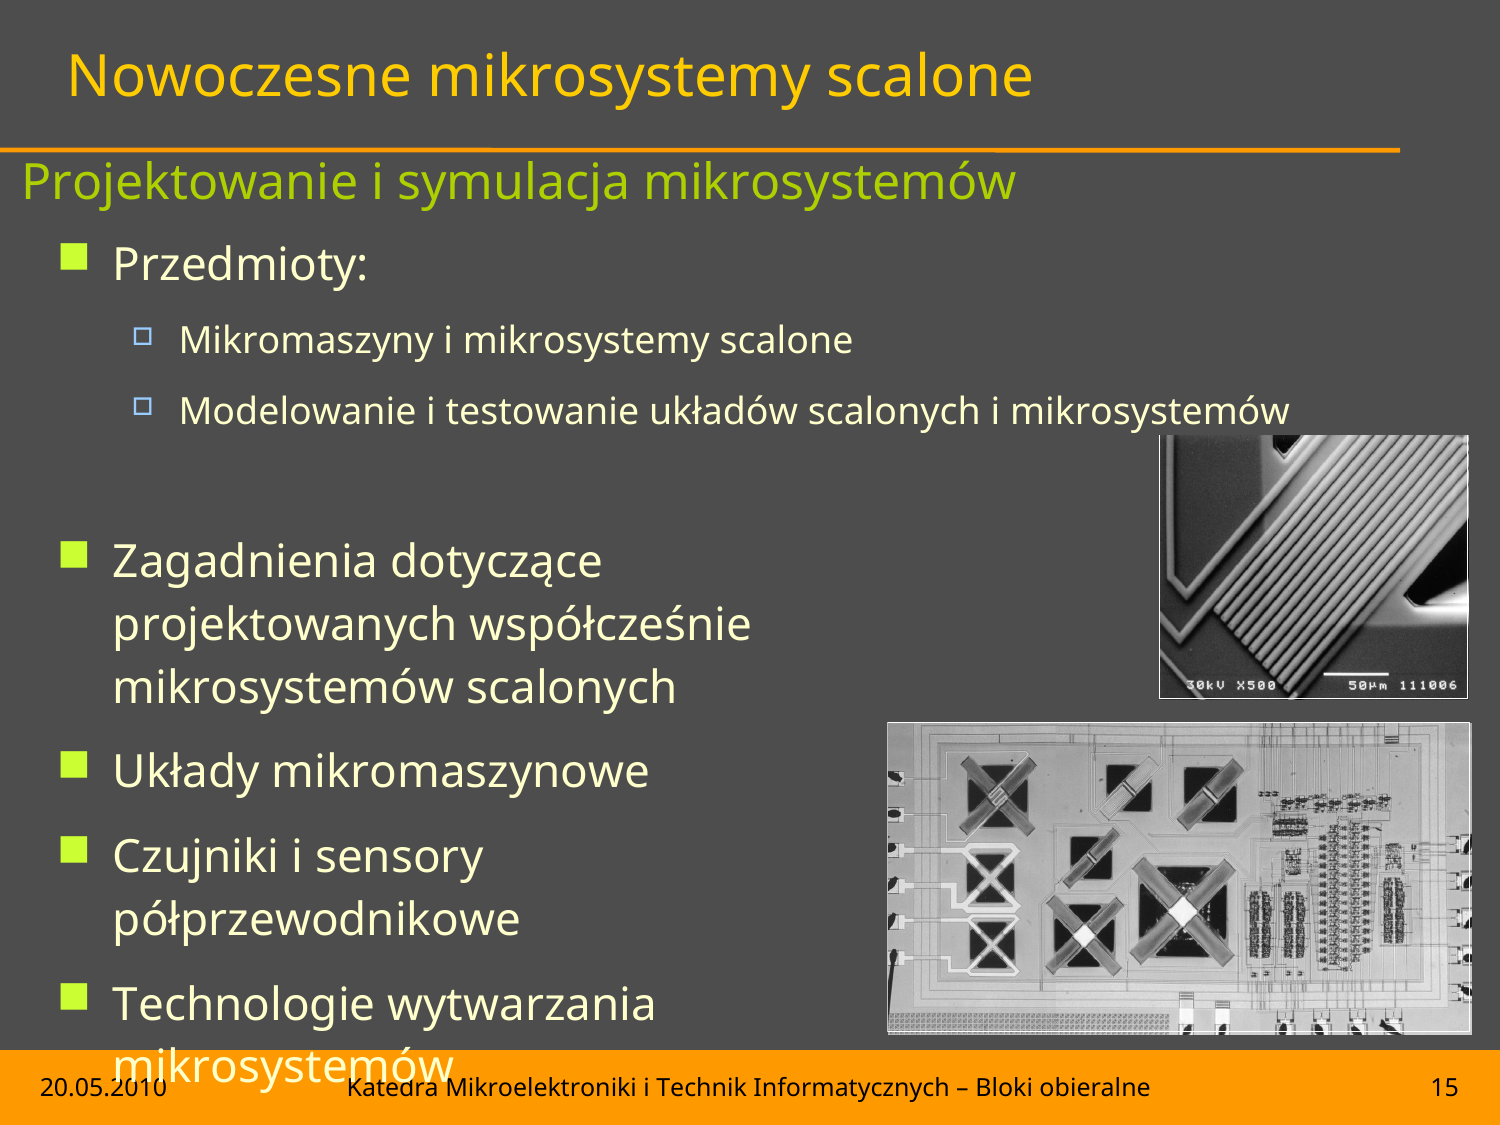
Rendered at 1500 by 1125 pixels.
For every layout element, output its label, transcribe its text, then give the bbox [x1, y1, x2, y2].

picture [1159, 435, 1471, 701]
title Nowoczesne mikrosystemy scalone [52, 0, 1469, 146]
text_box Projektowanie i symulacja mikrosystemów [21, 149, 1120, 211]
picture [887, 722, 1474, 1035]
list Przedmioty: Mikromaszyny i mikrosystemy scalone Modelowanie i testowanie układów scalonych i mikrosystemów Zagadnienia dotyczące projektowanych współcześnie mikrosystemów scalonych Układy mikromaszynowe Czujniki i sensory półprzewodnikowe Technologie wytwarzania mikrosystemów [42, 223, 1389, 1049]
